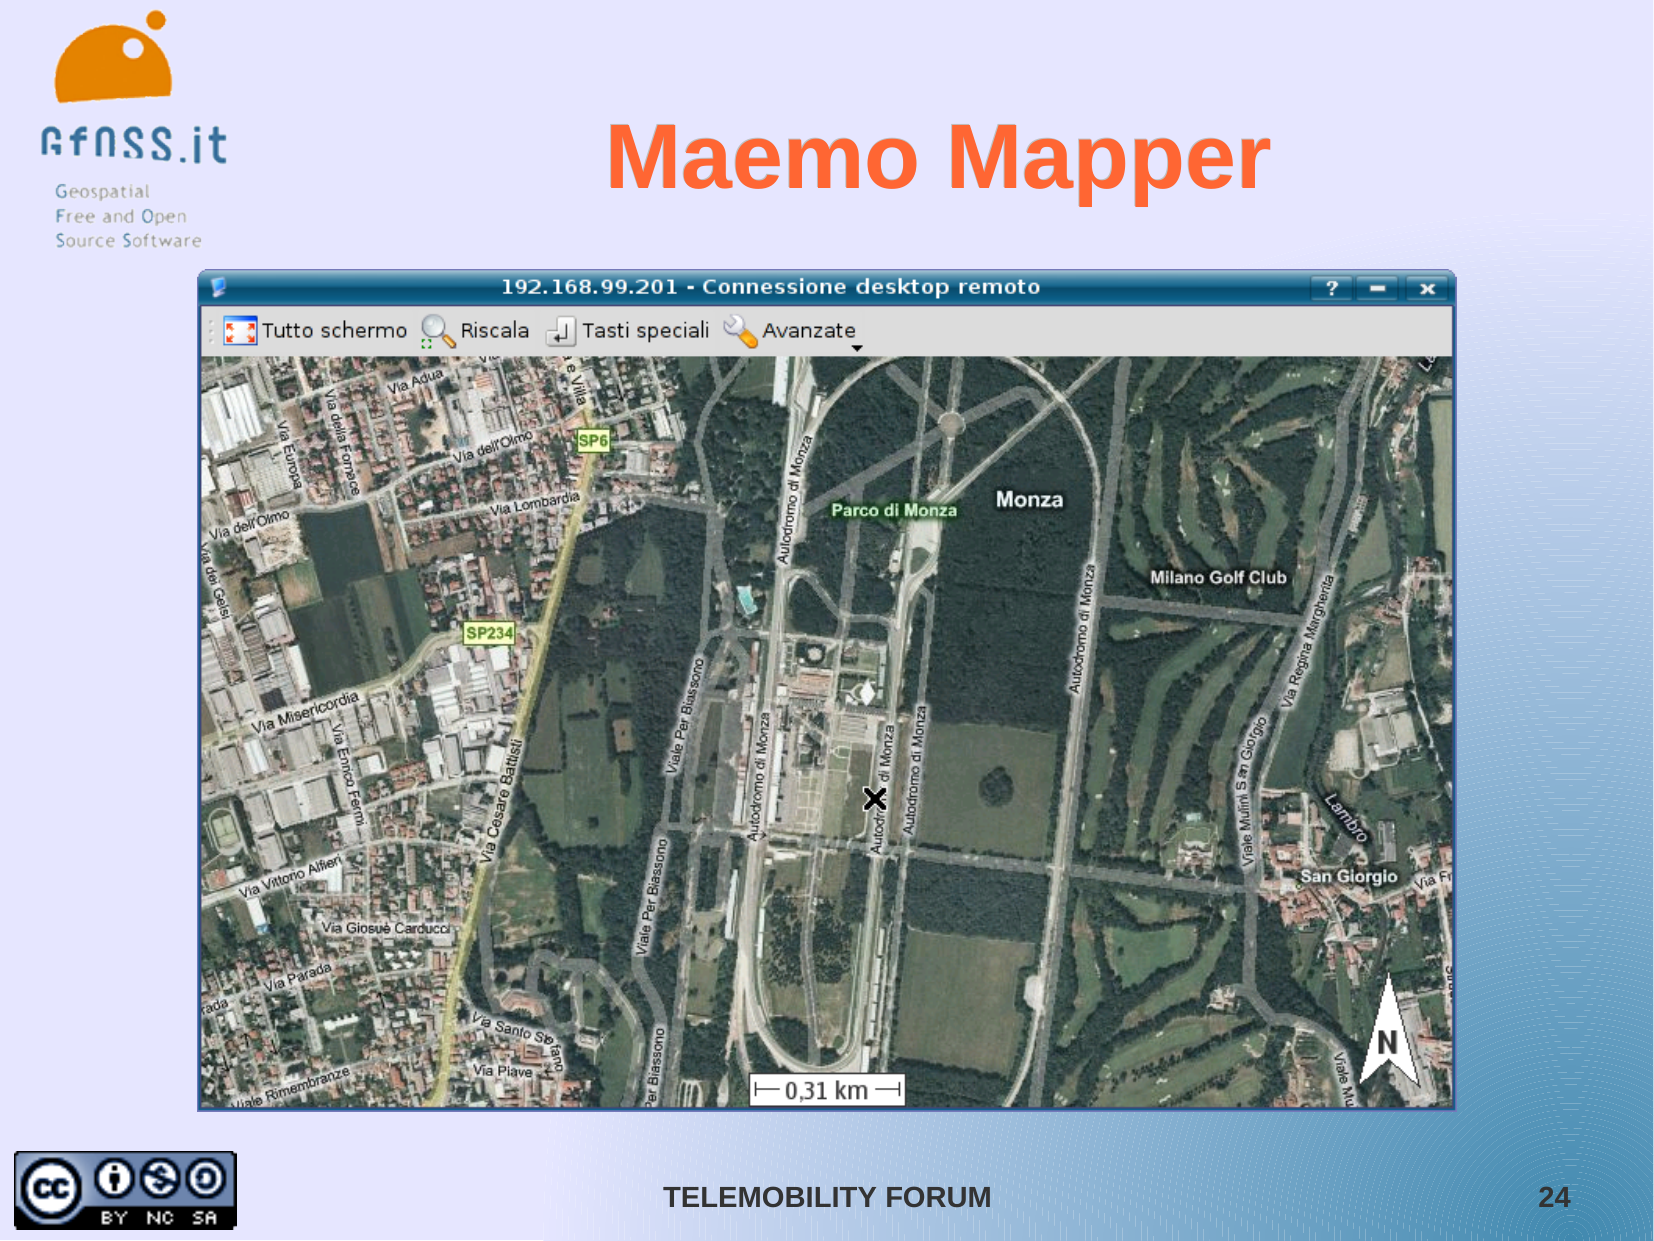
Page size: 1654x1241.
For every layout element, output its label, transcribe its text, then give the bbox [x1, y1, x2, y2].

picture [197, 269, 1457, 1113]
picture [14, 1151, 237, 1230]
picture [0, 1, 254, 266]
title Maemo Mapper [289, 60, 1589, 253]
